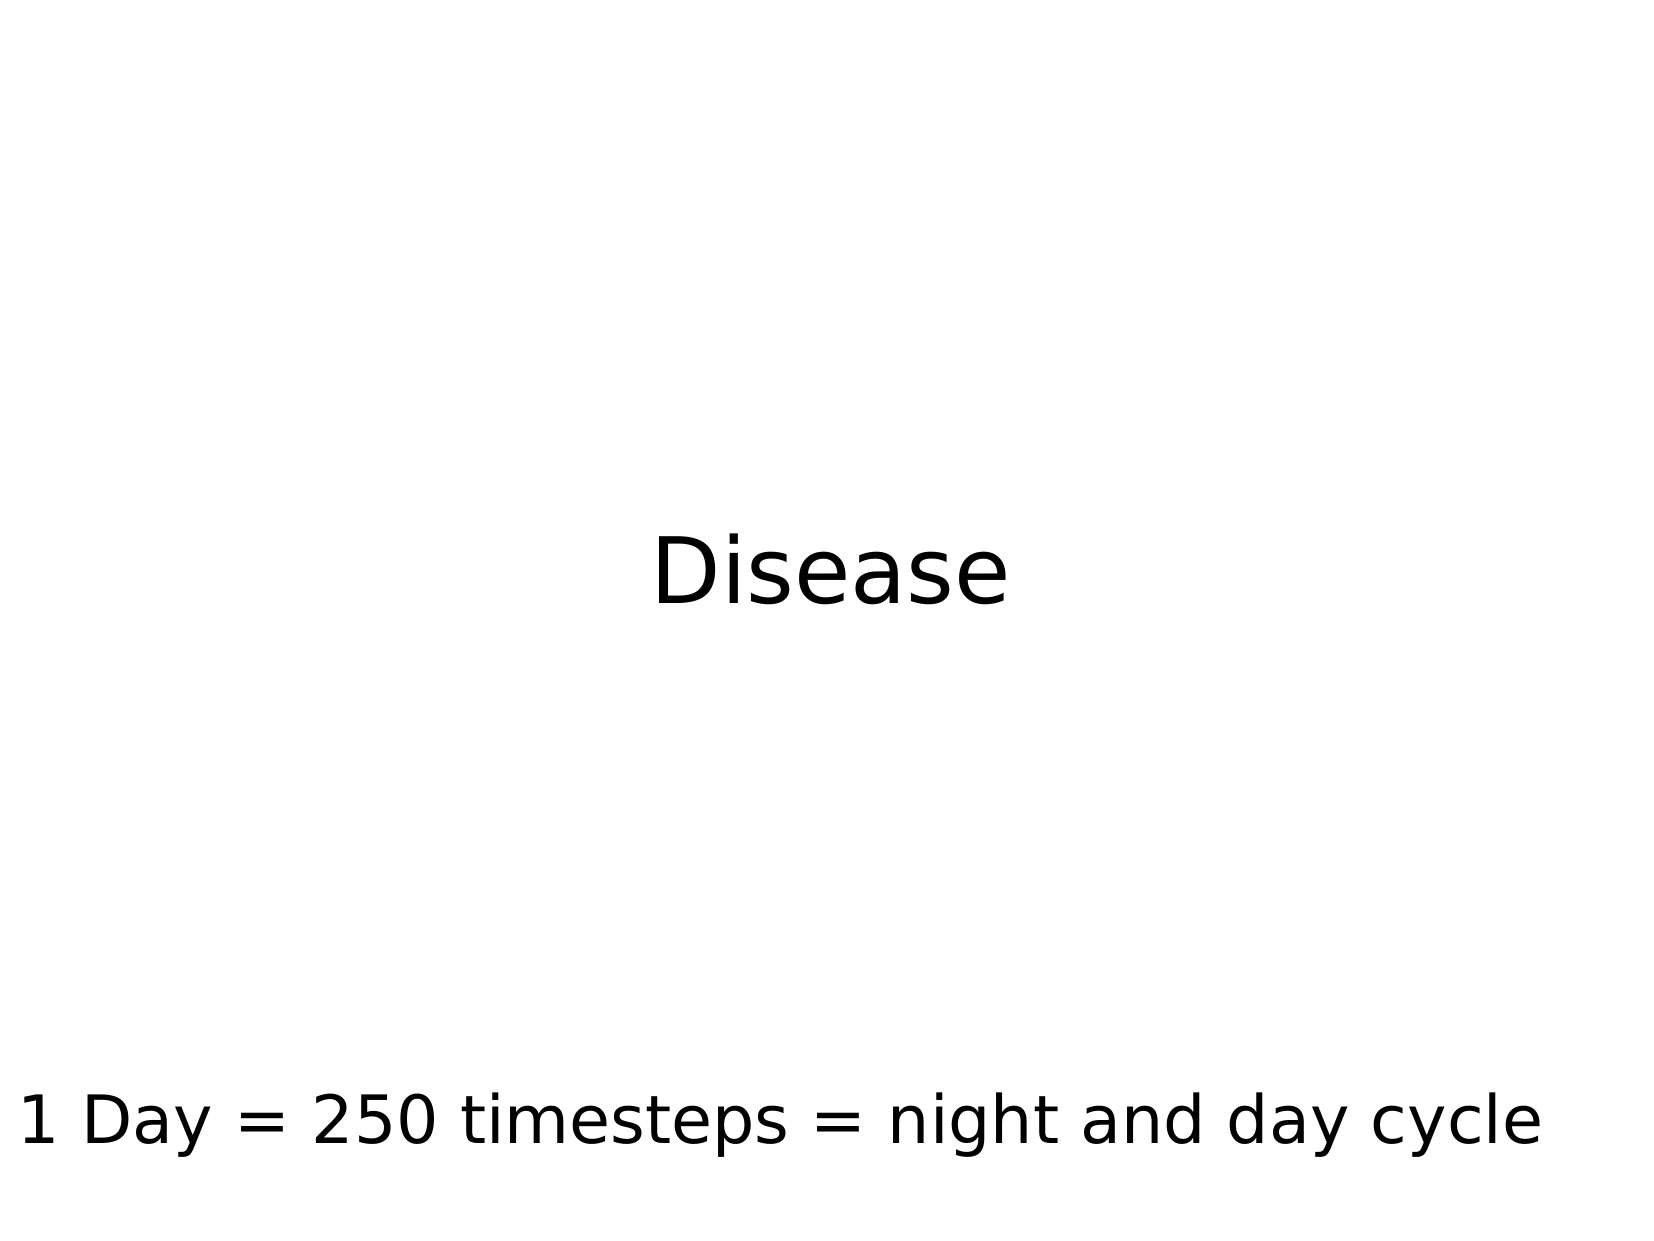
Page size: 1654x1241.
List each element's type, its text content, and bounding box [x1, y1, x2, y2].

title Disease [86, 467, 1576, 676]
list 1 Day = 250 timesteps = night and day cycle [0, 1081, 1654, 1167]
